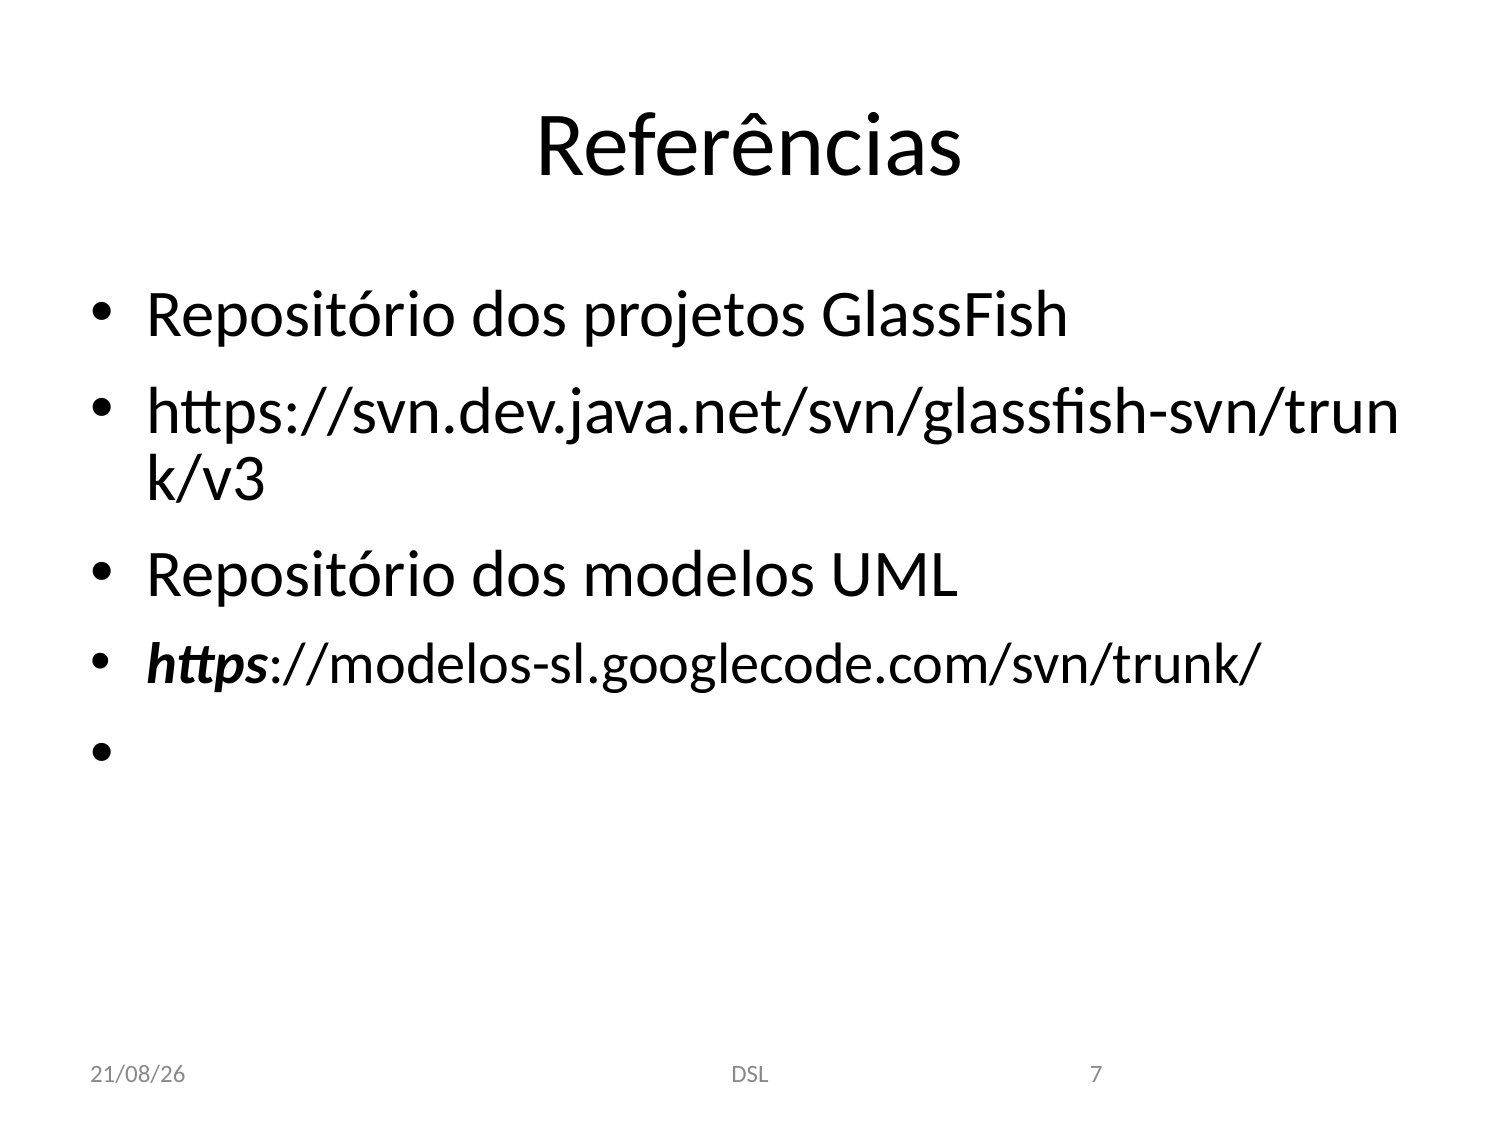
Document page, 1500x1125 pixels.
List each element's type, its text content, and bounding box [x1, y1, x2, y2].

list Repositório dos projetos GlassFish https://svn.dev.java.net/svn/glassfish-svn/trunk/v3 Repositório dos modelos UML https://modelos-sl.googlecode.com/svn/trunk/ [75, 262, 1426, 1005]
text_box [75, 1042, 426, 1103]
text_box DSL [512, 1042, 988, 1103]
text_box [1074, 1042, 1426, 1103]
title Referências [75, 45, 1426, 233]
